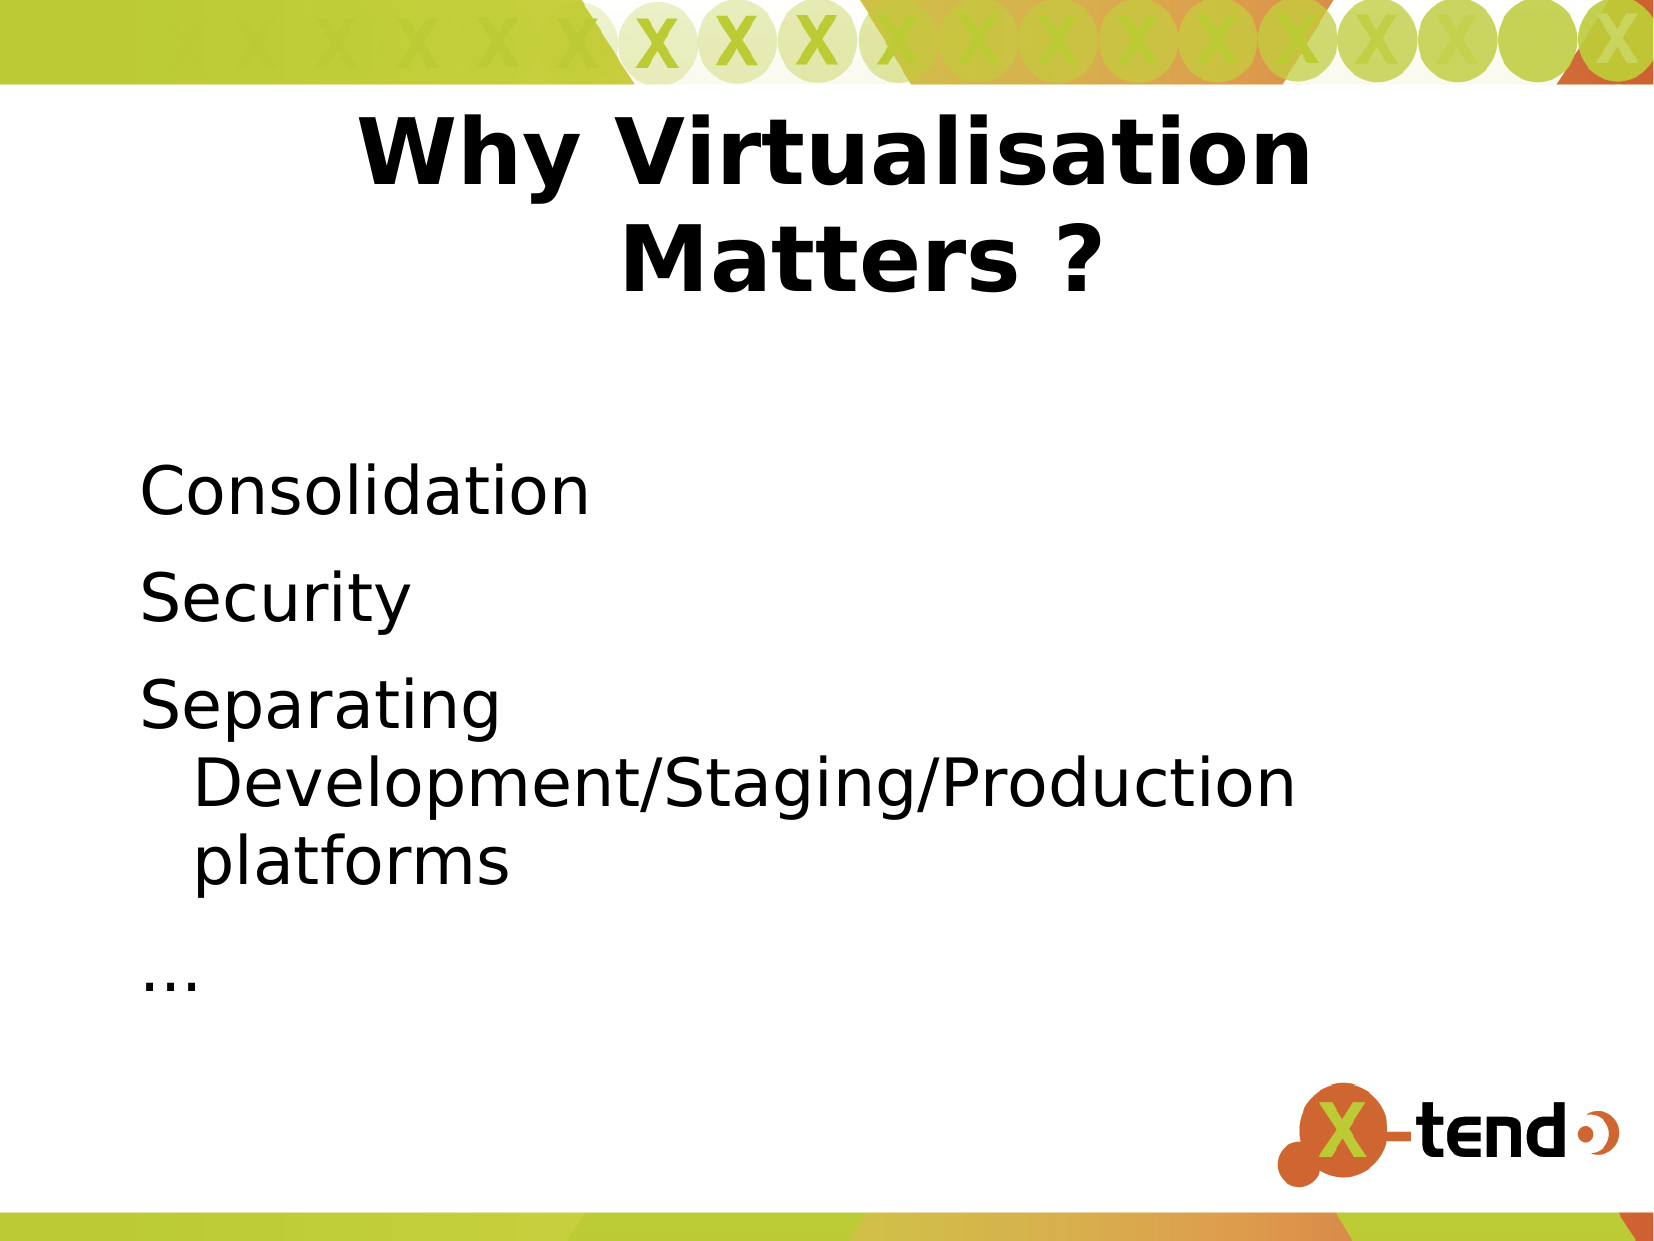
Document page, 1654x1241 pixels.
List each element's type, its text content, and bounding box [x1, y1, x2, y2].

list Consolidation Security Separating Development/Staging/Production platforms ... [121, 344, 1534, 1127]
picture [0, 0, 1654, 1241]
title Why Virtualisation Matters ? [121, 99, 1534, 314]
